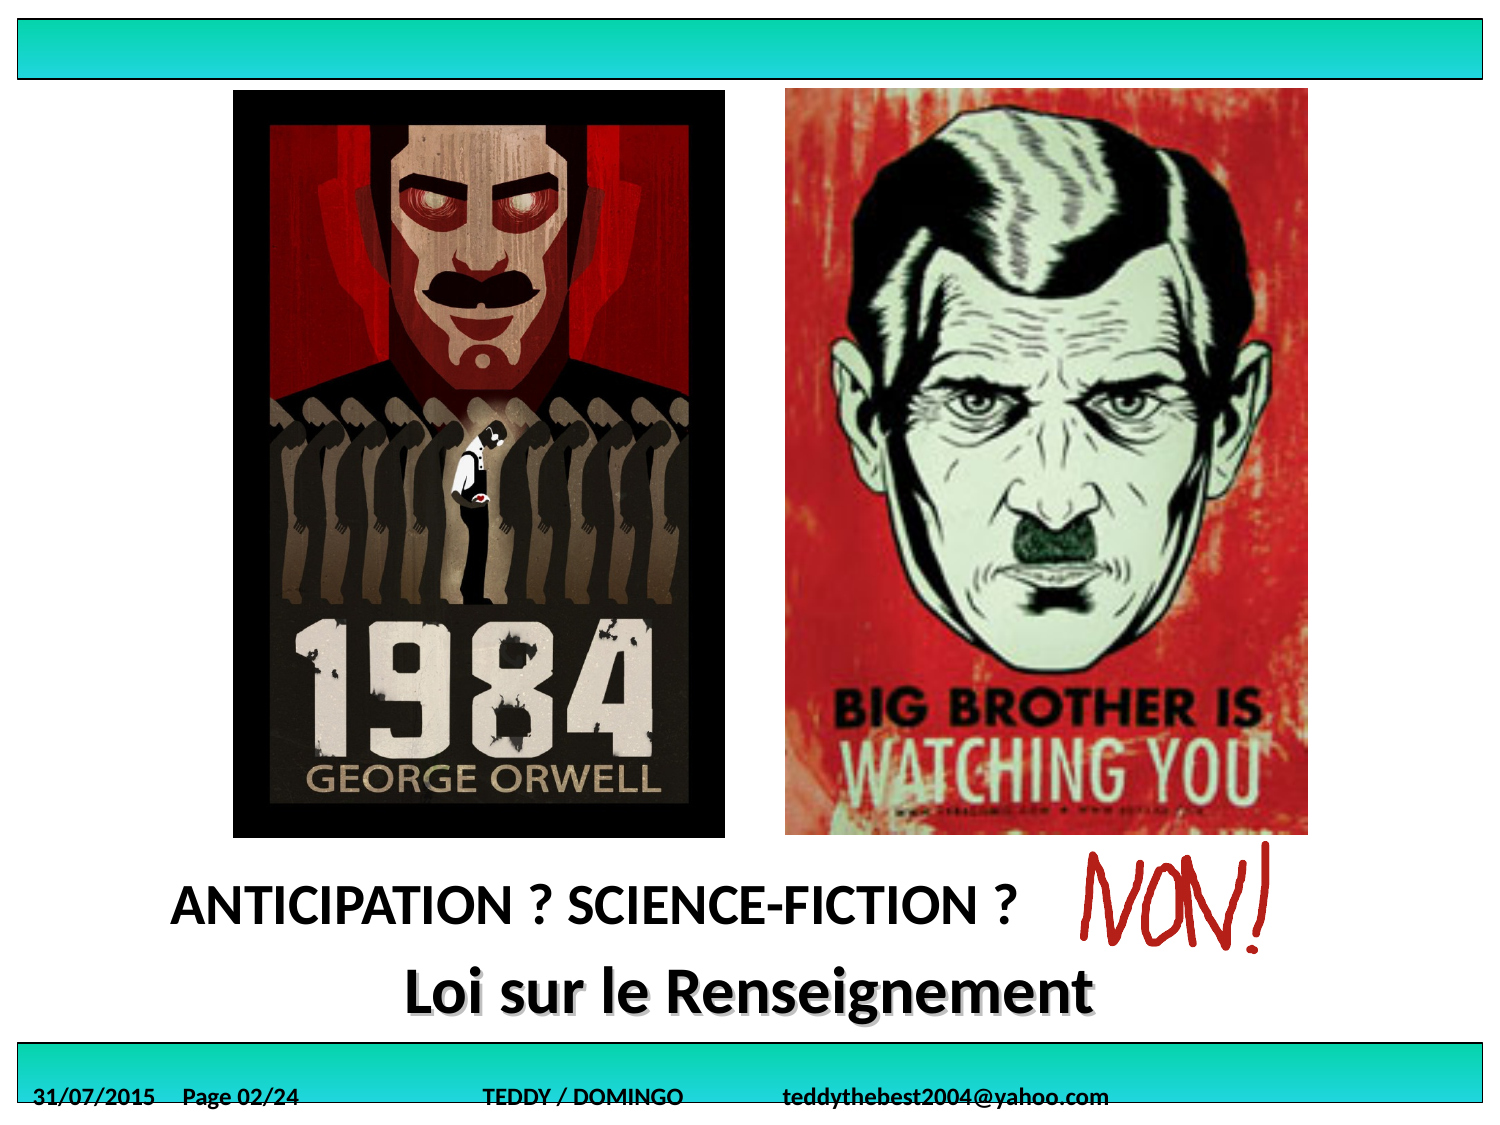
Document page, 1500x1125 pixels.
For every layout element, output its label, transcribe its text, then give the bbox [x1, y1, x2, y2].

text_box ANTICIPATION ? SCIENCE-FICTION ? [155, 858, 1042, 939]
text_box [17, 42, 1483, 80]
picture [1068, 840, 1270, 955]
picture [233, 90, 725, 838]
picture [785, 88, 1308, 835]
text_box Loi sur le Renseignement [17, 939, 1483, 1036]
text_box 31/07/2015 Page 02/24 TEDDY / DOMINGO teddythebest2004@yahoo.com [17, 1042, 1483, 1103]
